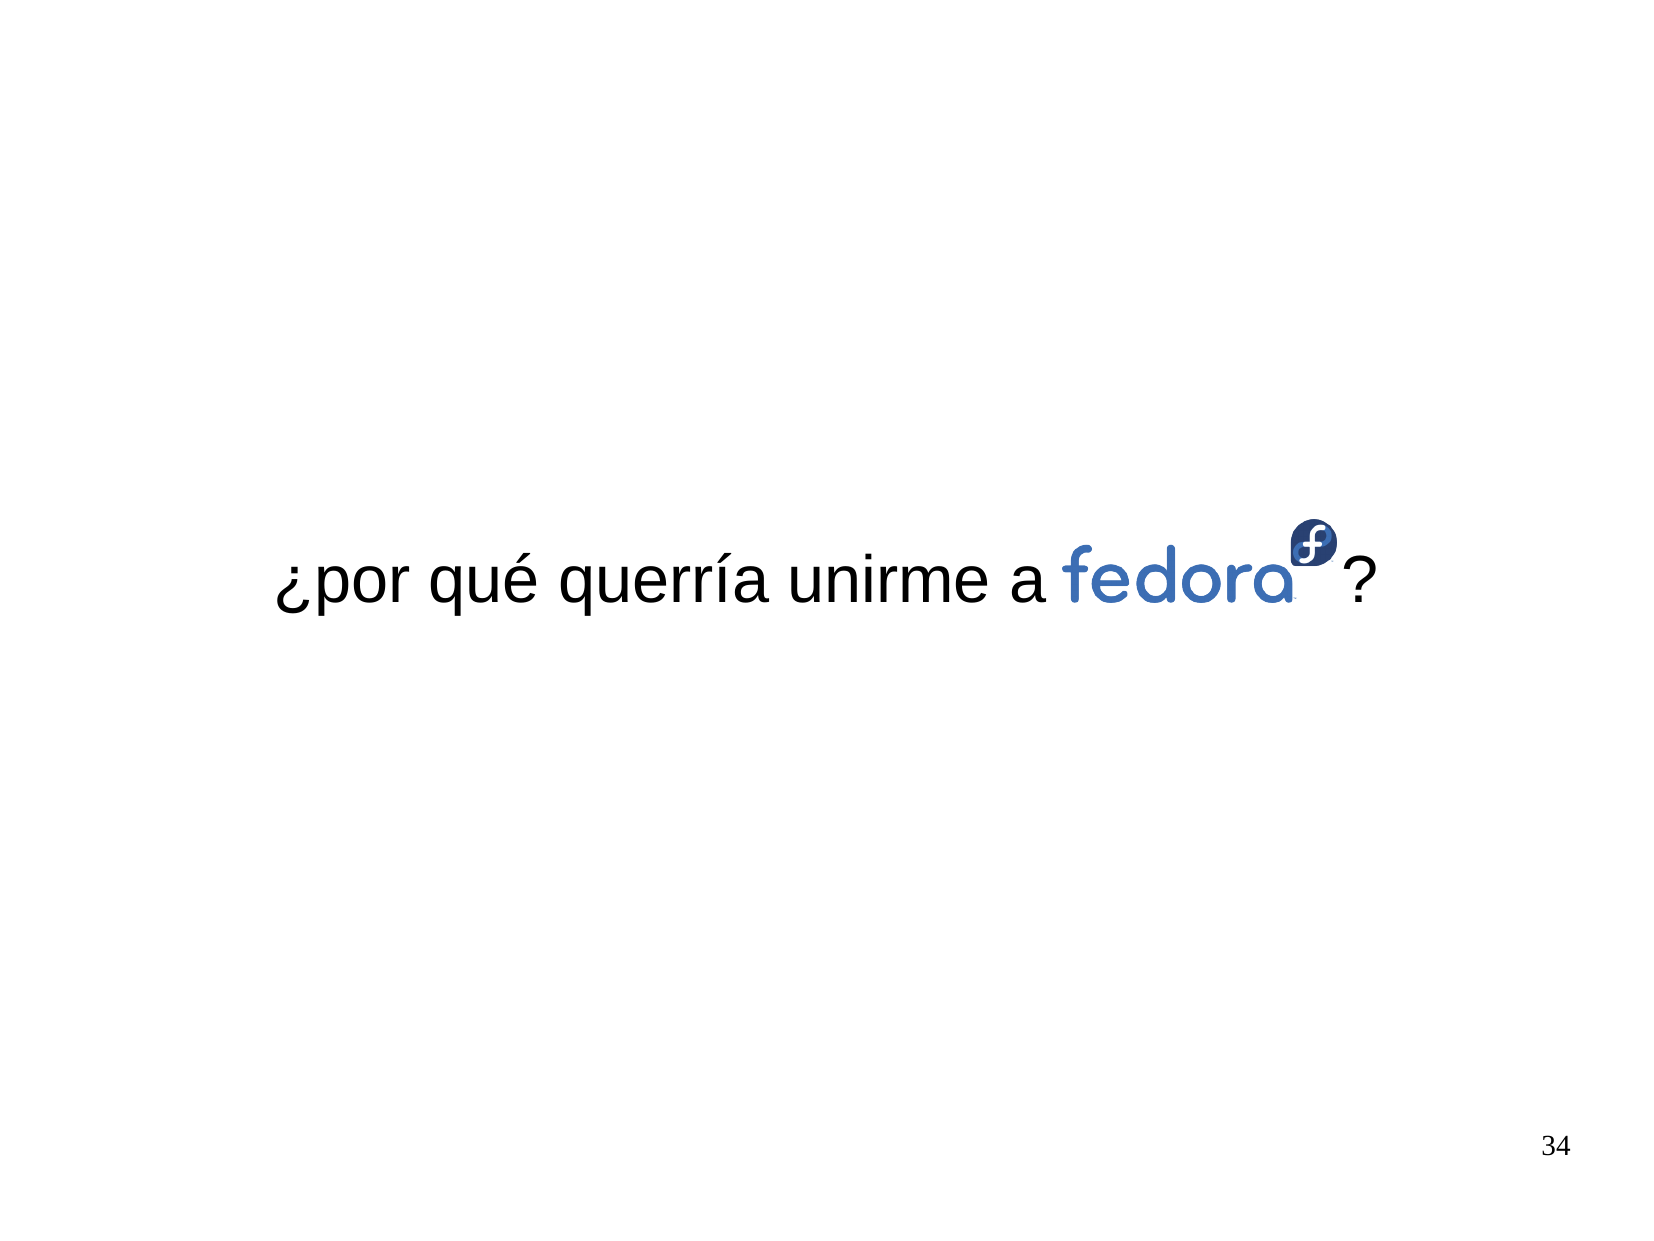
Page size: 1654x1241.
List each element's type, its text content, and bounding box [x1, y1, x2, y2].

picture [1062, 519, 1337, 603]
subtitle ¿por qué querría unirme a ? [82, 49, 1571, 1109]
